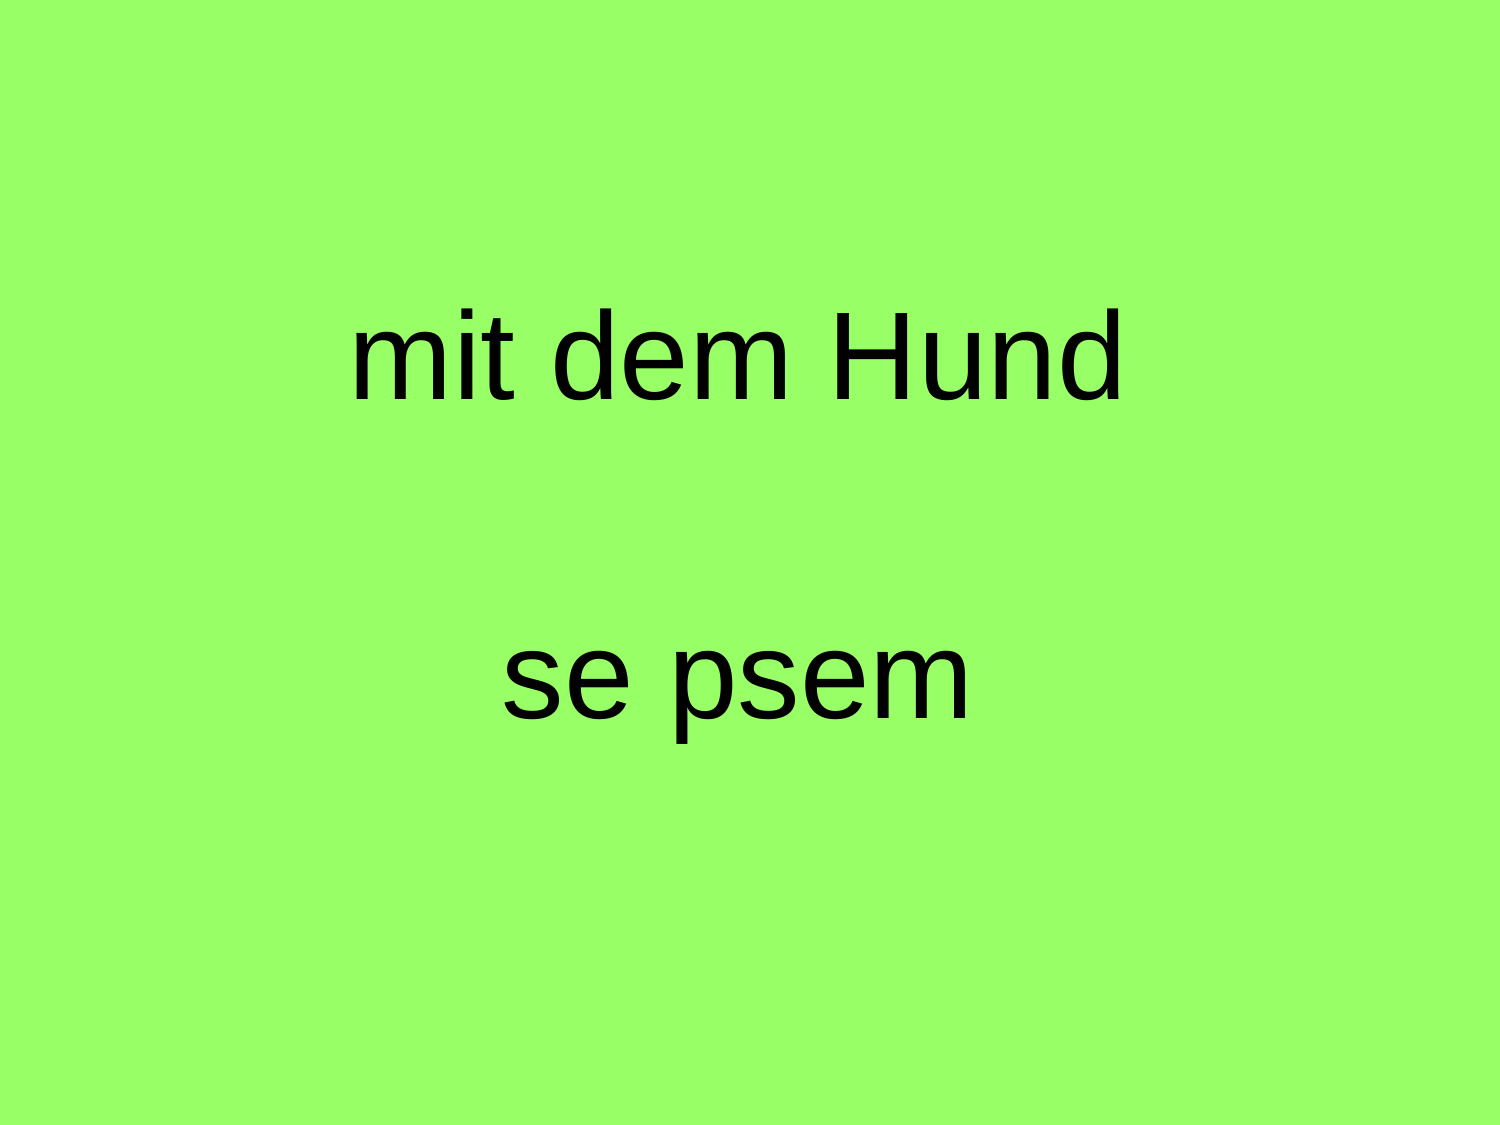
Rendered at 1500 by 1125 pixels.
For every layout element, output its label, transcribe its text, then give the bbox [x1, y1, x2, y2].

subtitle se psem [76, 586, 1400, 921]
title mit dem Hund [88, 160, 1388, 539]
